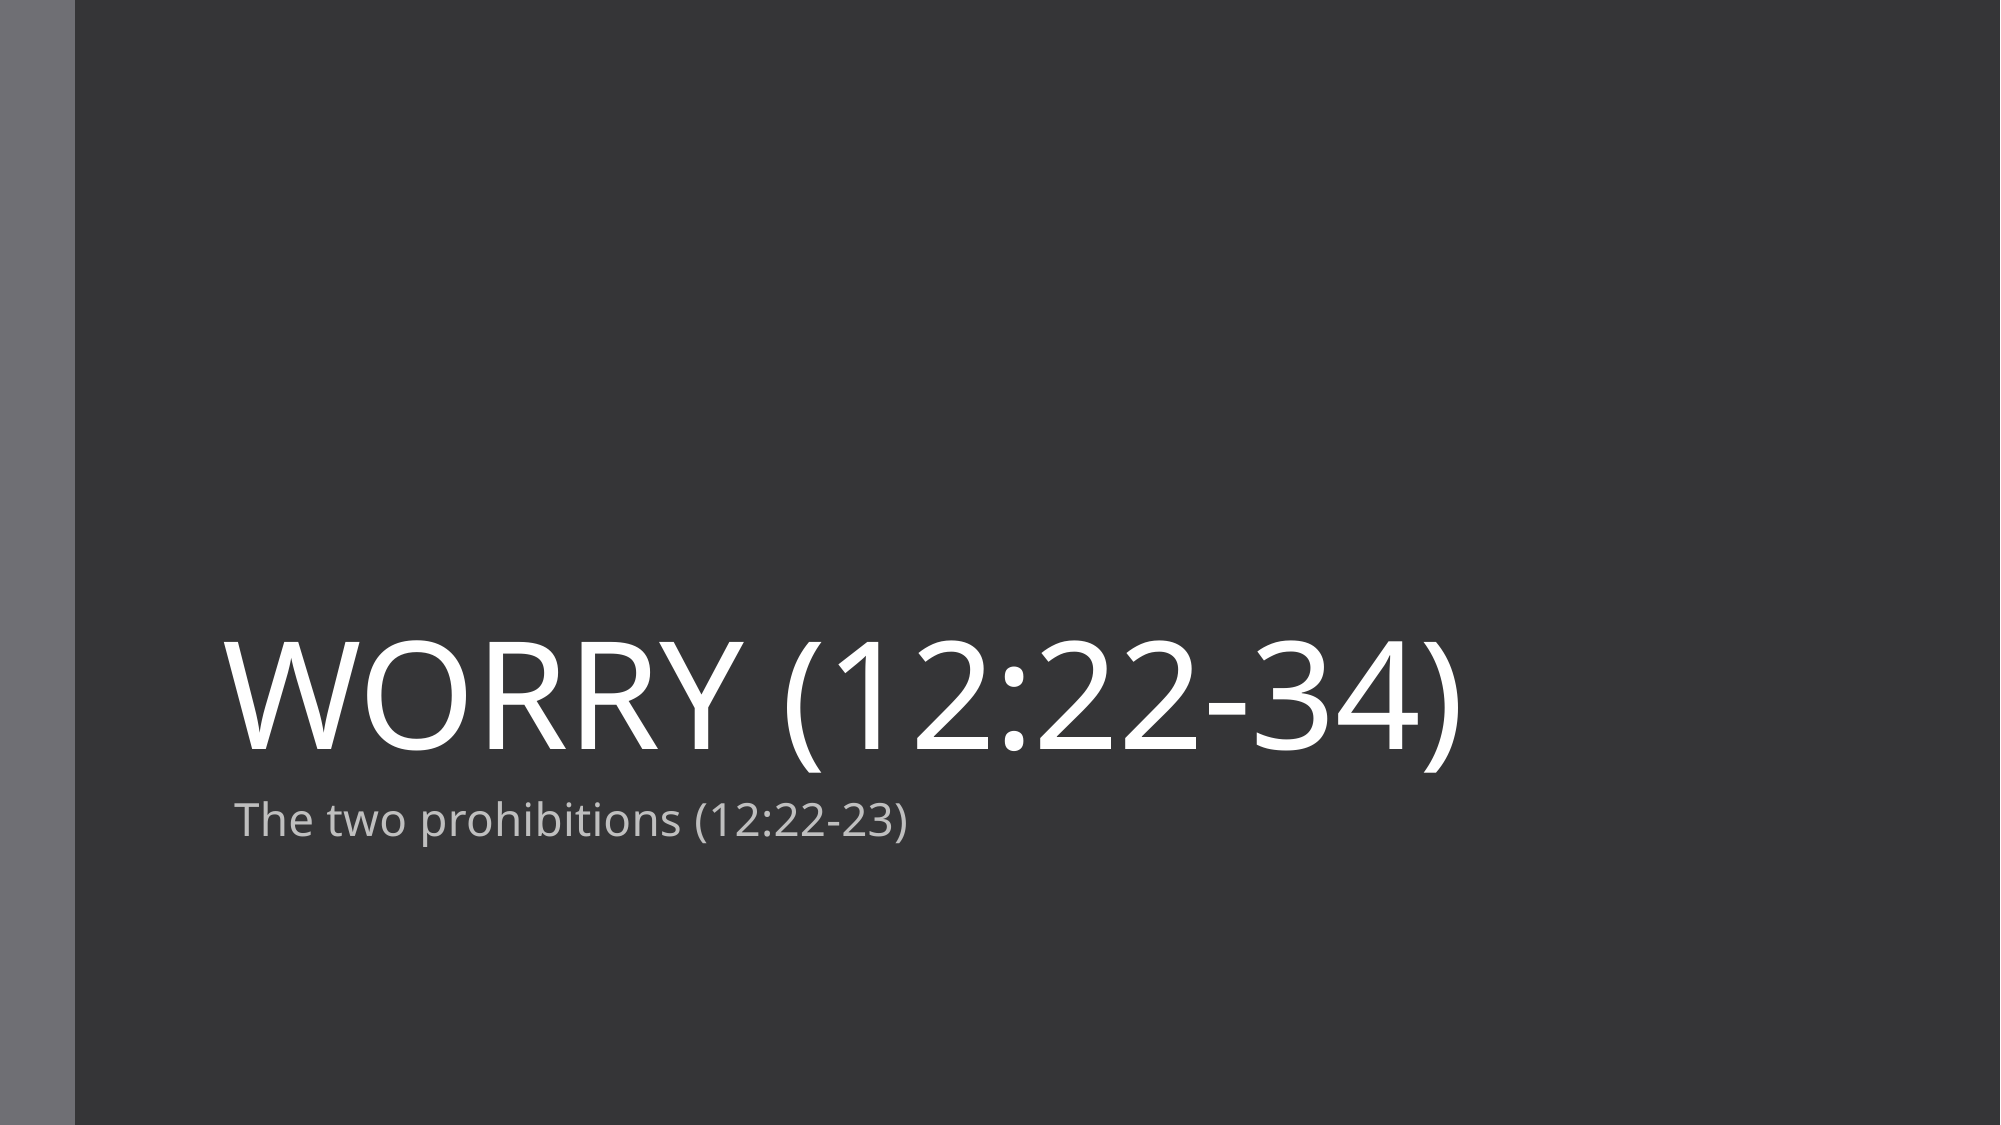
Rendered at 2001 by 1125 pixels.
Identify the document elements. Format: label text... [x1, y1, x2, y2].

subtitle The two prohibitions (12:22-23) [206, 787, 1752, 1066]
title WORRY (12:22-34) [206, 124, 1752, 787]
